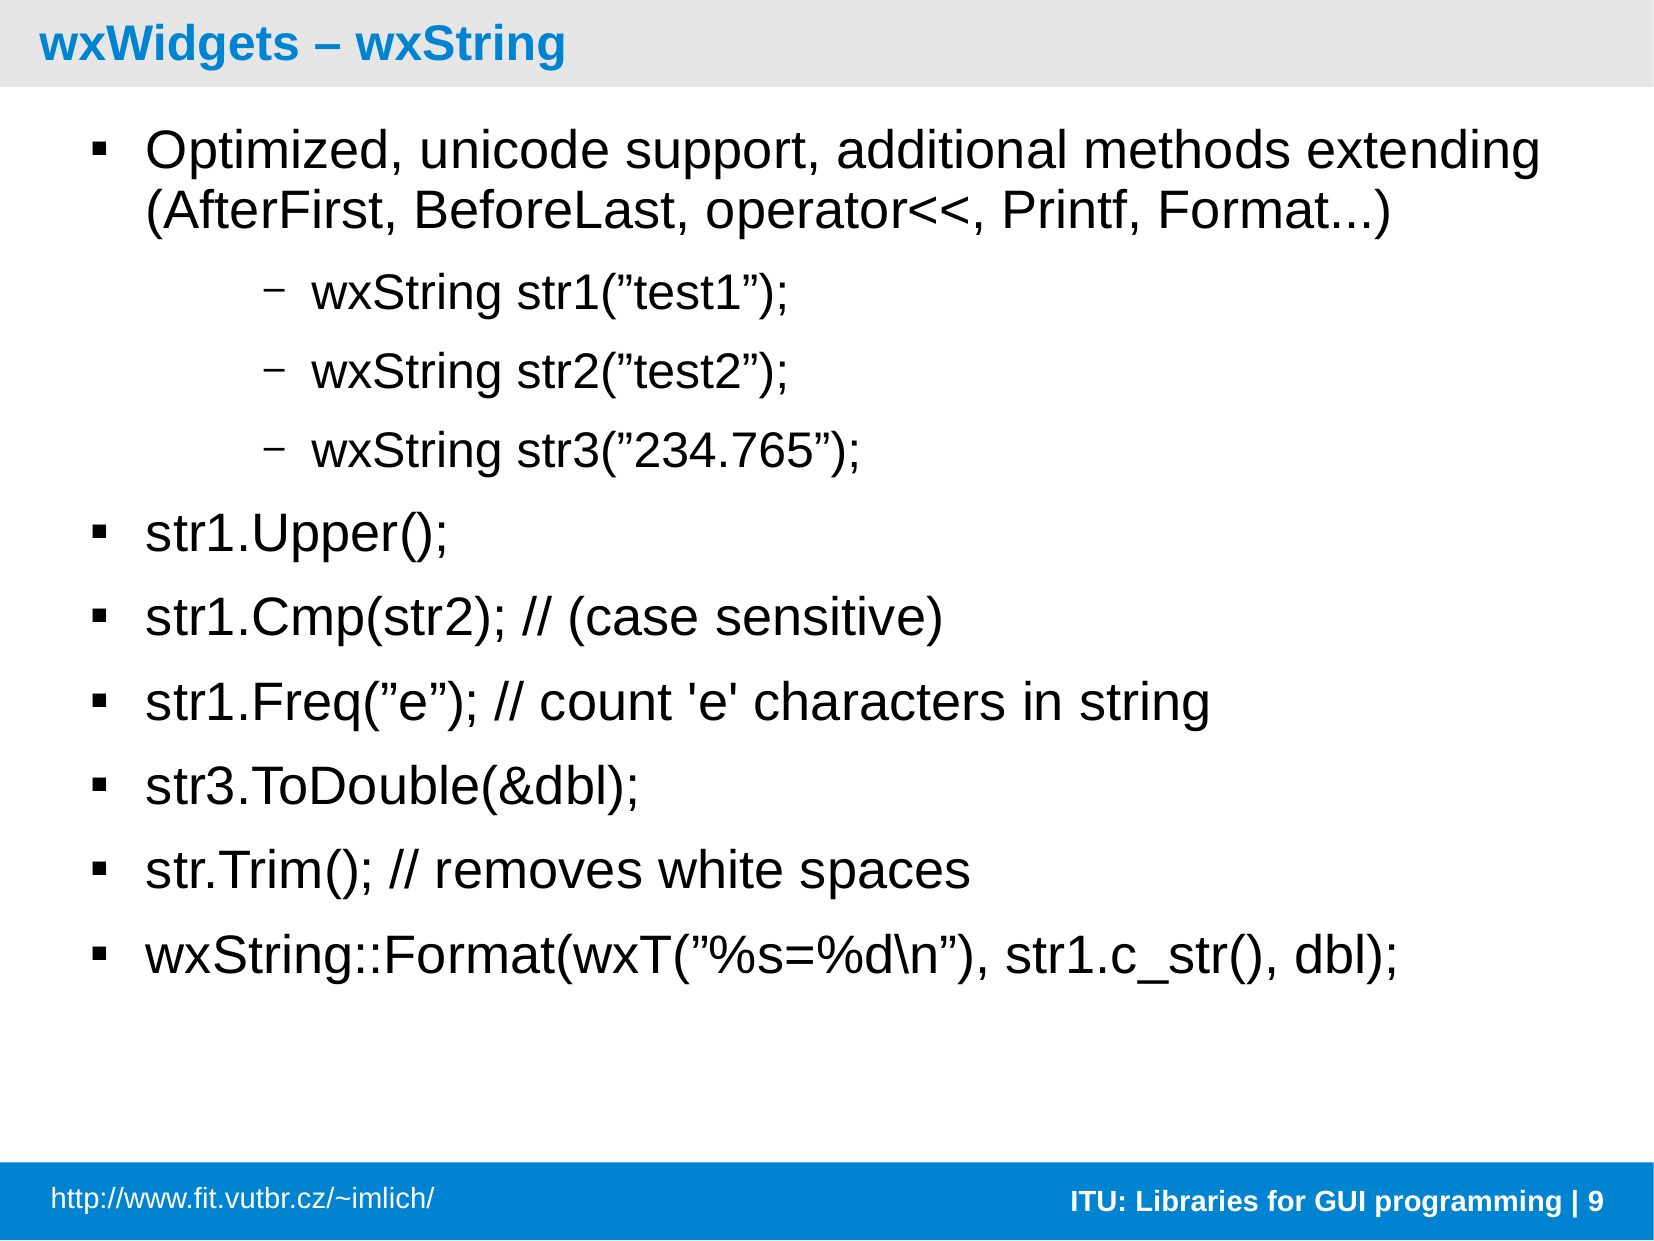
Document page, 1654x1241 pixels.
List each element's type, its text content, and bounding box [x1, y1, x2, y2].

list Optimized, unicode support, additional methods extending (AfterFirst, BeforeLast, operator<<, Printf, Format...) wxString str1(”test1”); wxString str2(”test2”); wxString str3(”234.765”); str1.Upper(); str1.Cmp(str2); // (case sensitive) str1.Freq(”e”); // count 'e' characters in string str3.ToDouble(&dbl); str.Trim(); // removes white spaces wxString::Format(wxT(”%s=%d\n”), str1.c_str(), dbl); [75, 119, 1564, 1111]
title wxWidgets – wxString [39, 11, 1615, 76]
